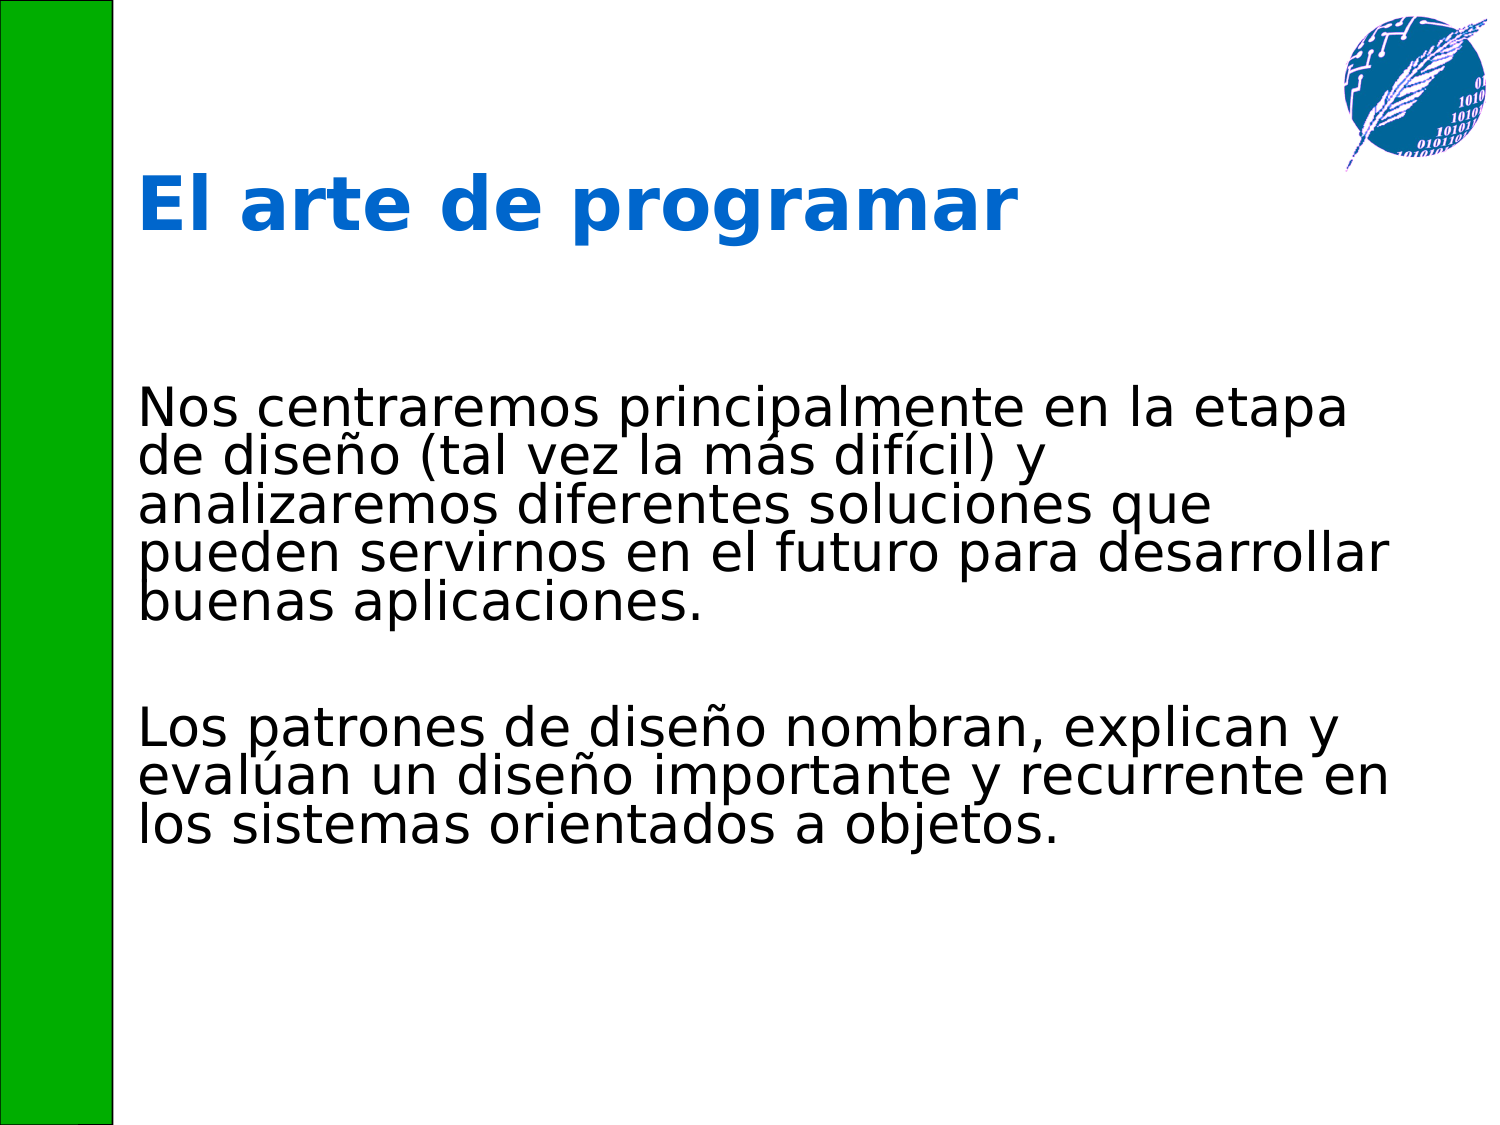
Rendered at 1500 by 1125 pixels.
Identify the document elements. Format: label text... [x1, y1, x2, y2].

picture [1341, 15, 1488, 172]
list Nos centraremos principalmente en la etapa de diseño (tal vez la más difícil) y analizaremos diferentes soluciones que pueden servirnos en el futuro para desarrollar buenas aplicaciones. Los patrones de diseño nombran, explican y evalúan un diseño importante y recurrente en los sistemas orientados a objetos. [137, 387, 1397, 1042]
title El arte de programar [136, 126, 1411, 299]
picture [1417, 140, 1425, 149]
